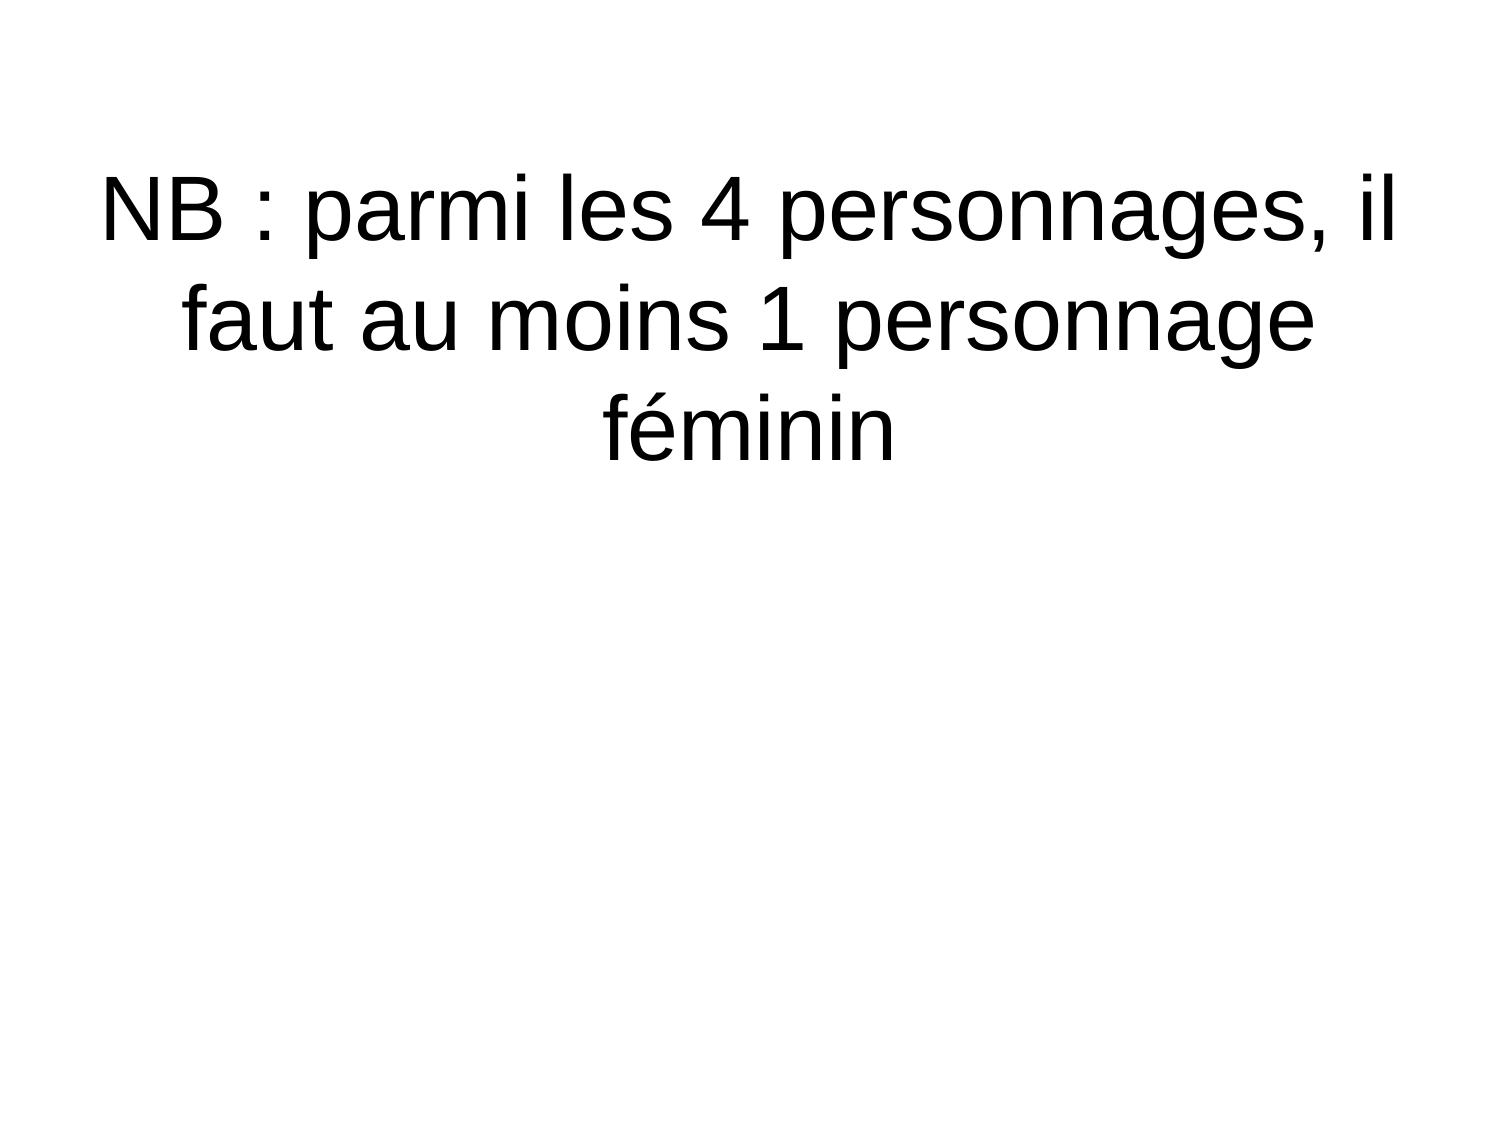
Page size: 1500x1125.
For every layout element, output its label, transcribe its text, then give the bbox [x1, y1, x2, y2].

title NB : parmi les 4 personnages, il faut au moins 1 personnage féminin [75, 0, 1426, 662]
